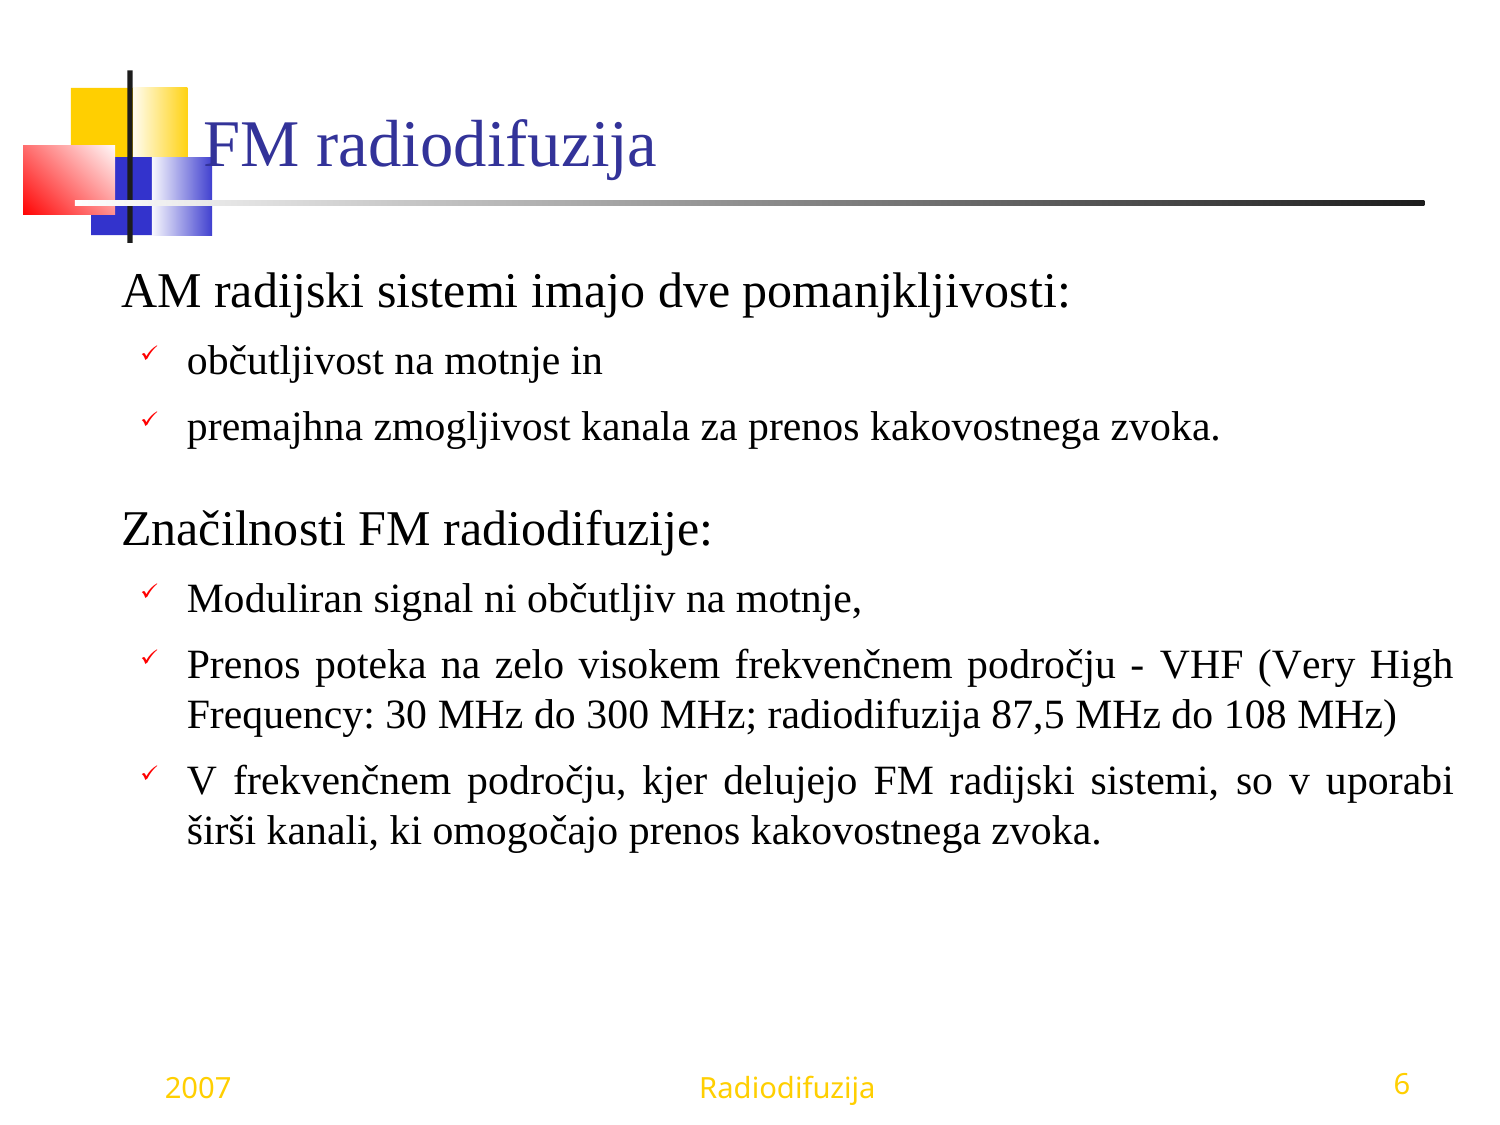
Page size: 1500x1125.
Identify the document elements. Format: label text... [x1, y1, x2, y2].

text_box 2007 [150, 1037, 463, 1113]
title FM radiodifuzija [188, 92, 1468, 188]
text_box Radiodifuzija [549, 1037, 1026, 1113]
text_box <number> [1112, 1037, 1426, 1113]
list AM radijski sistemi imajo dve pomanjkljivosti: občutljivost na motnje in premajhna zmogljivost kanala za prenos kakovostnega zvoka. Značilnosti FM radiodifuzije: Moduliran signal ni občutljiv na motnje, Prenos poteka na zelo visokem frekvenčnem področju - VHF (Very High Frequency: 30 MHz do 300 MHz; radiodifuzija 87,5 MHz do 108 MHz) V frekvenčnem področju, kjer delujejo FM radijski sistemi, so v uporabi širši kanali, ki omogočajo prenos kakovostnega zvoka. [50, 249, 1469, 1007]
